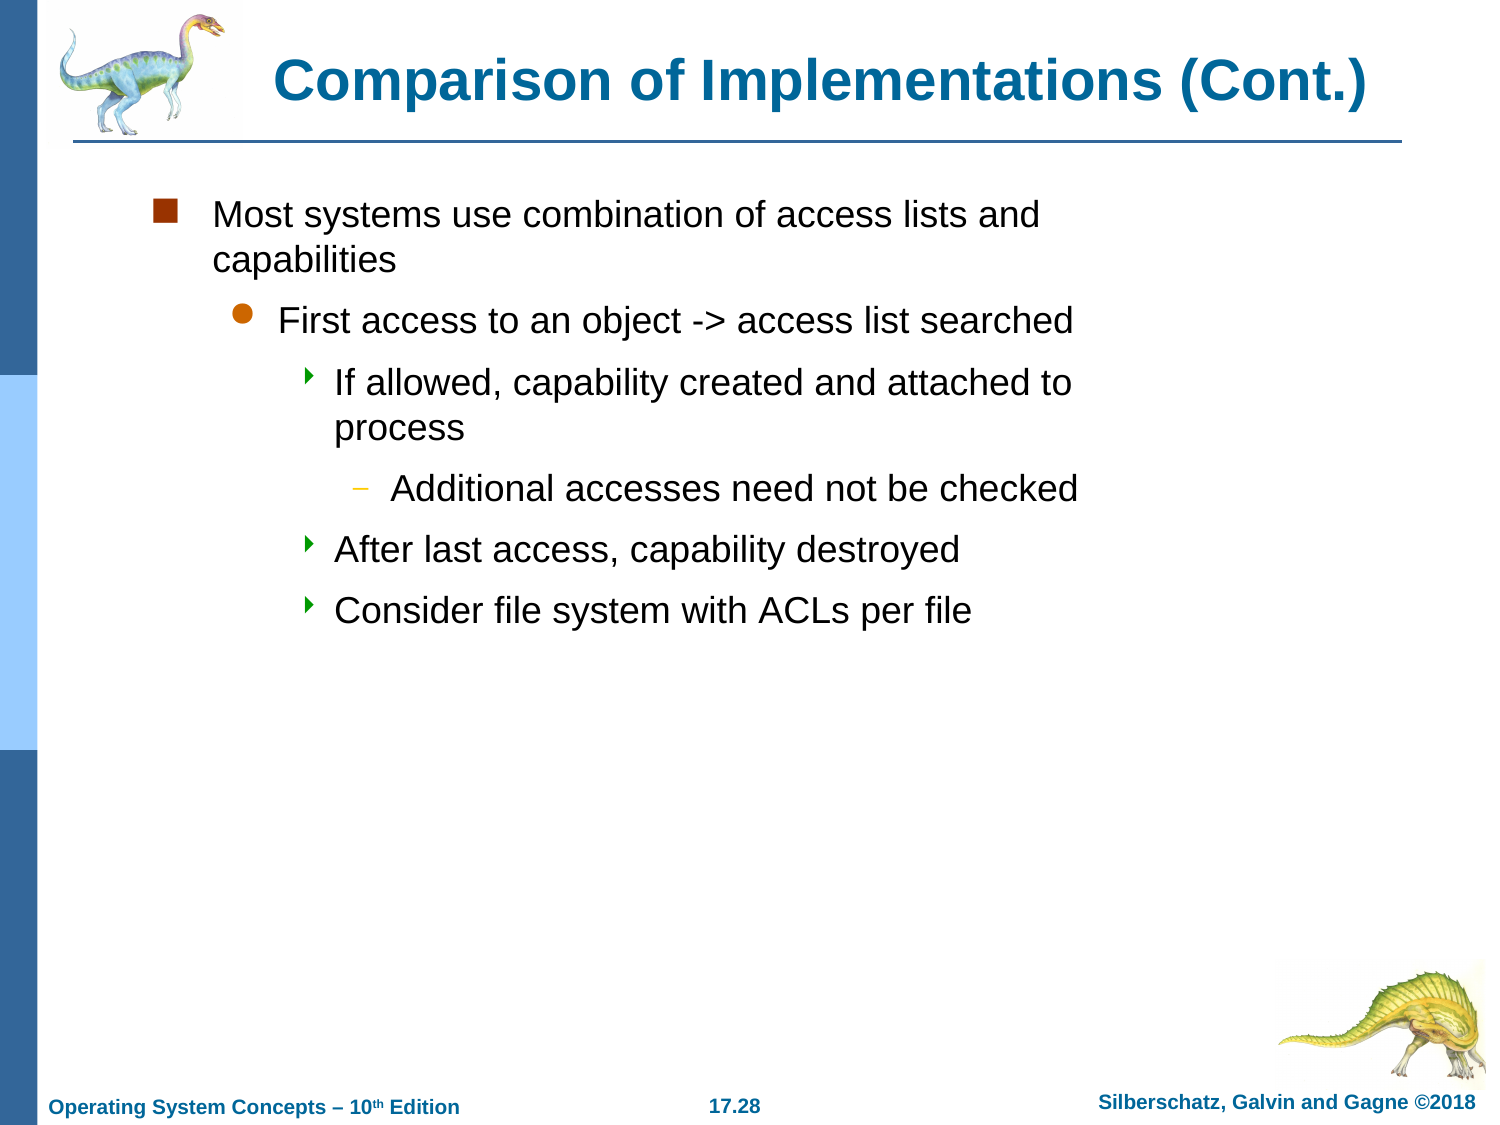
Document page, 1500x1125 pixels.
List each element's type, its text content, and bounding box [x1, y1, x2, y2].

picture [1275, 959, 1486, 1090]
list Most systems use combination of access lists and capabilities First access to an object -> access list searched If allowed, capability created and attached to process Additional accesses need not be checked After last access, capability destroyed Consider file system with ACLs per file [141, 182, 1230, 926]
picture [1415, 1094, 1423, 1099]
picture [46, 0, 243, 149]
title Comparison of Implementations (Cont.) [181, 25, 1461, 121]
